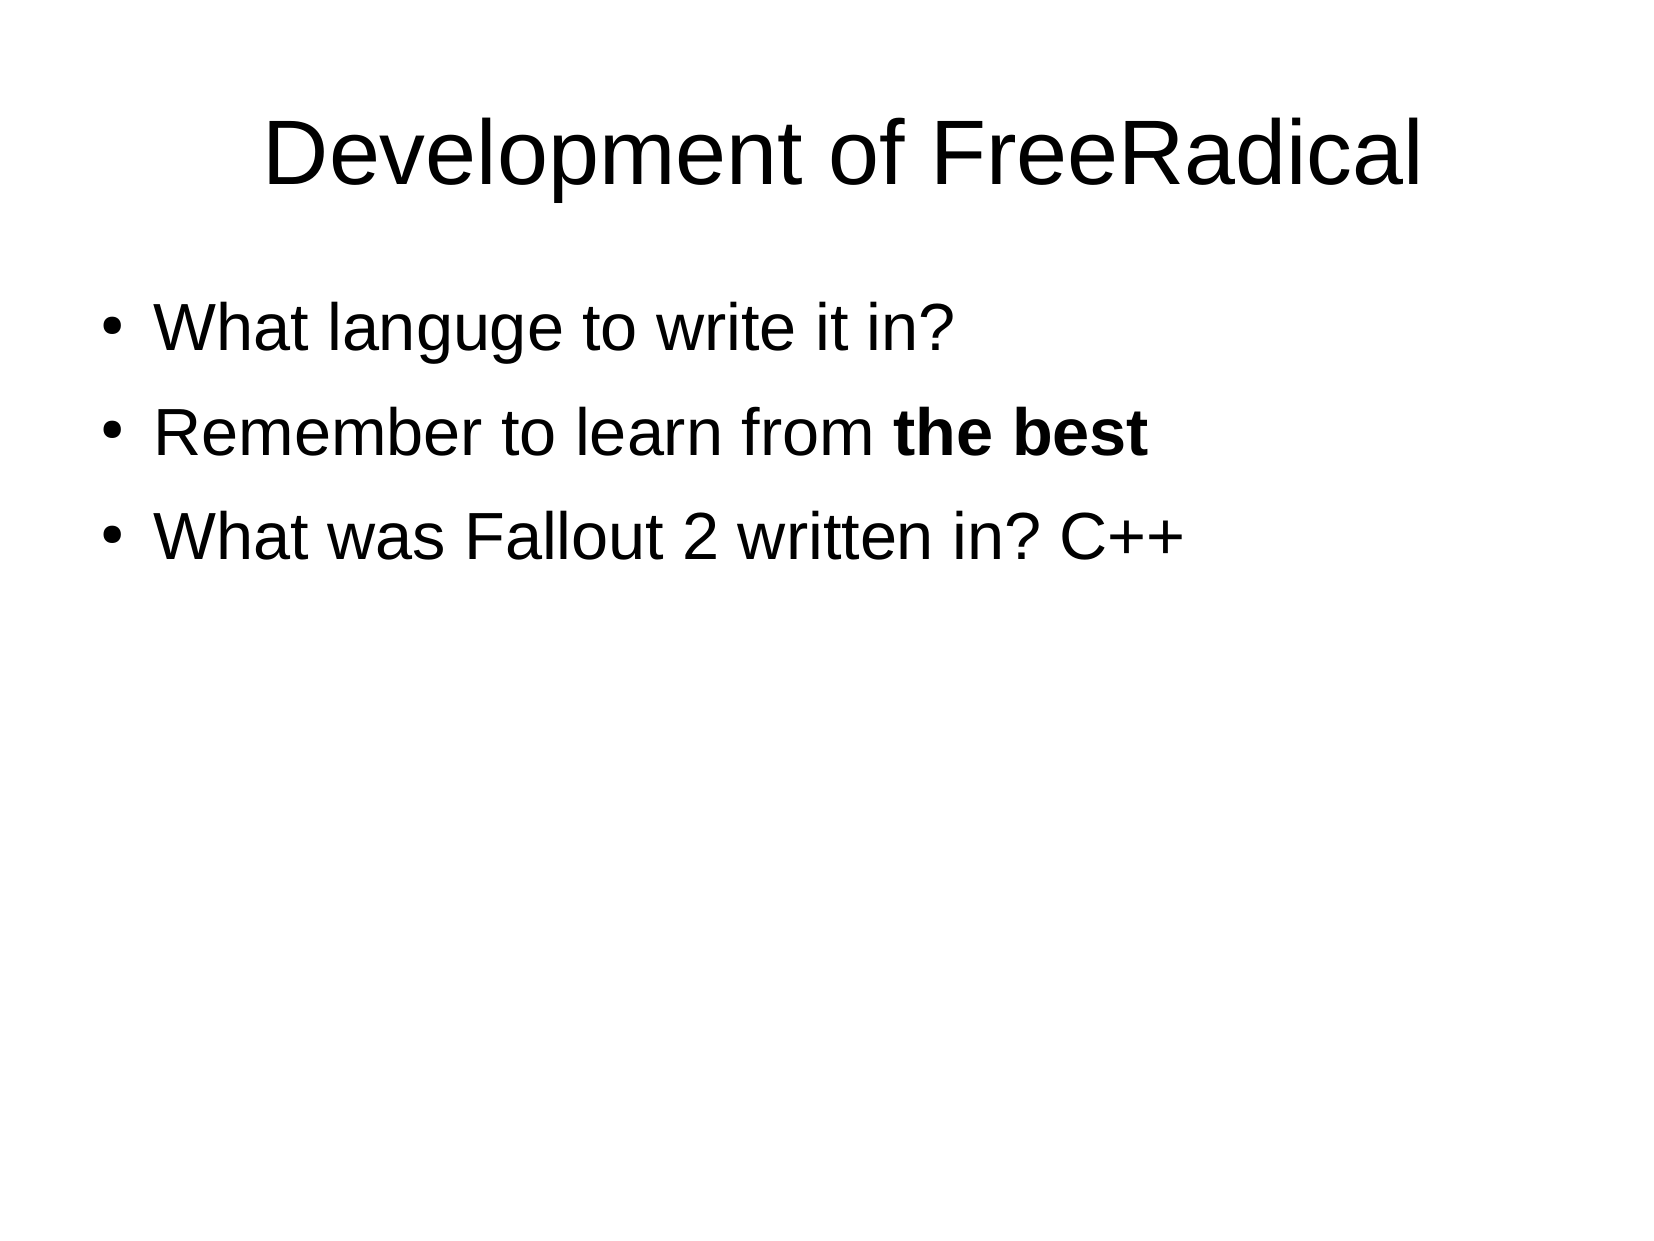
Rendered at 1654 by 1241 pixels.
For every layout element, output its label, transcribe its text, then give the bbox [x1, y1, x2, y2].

title Development of FreeRadical [82, 49, 1571, 257]
list What languge to write it in? Remember to learn from the best What was Fallout 2 written in? C++ [82, 290, 1571, 1010]
